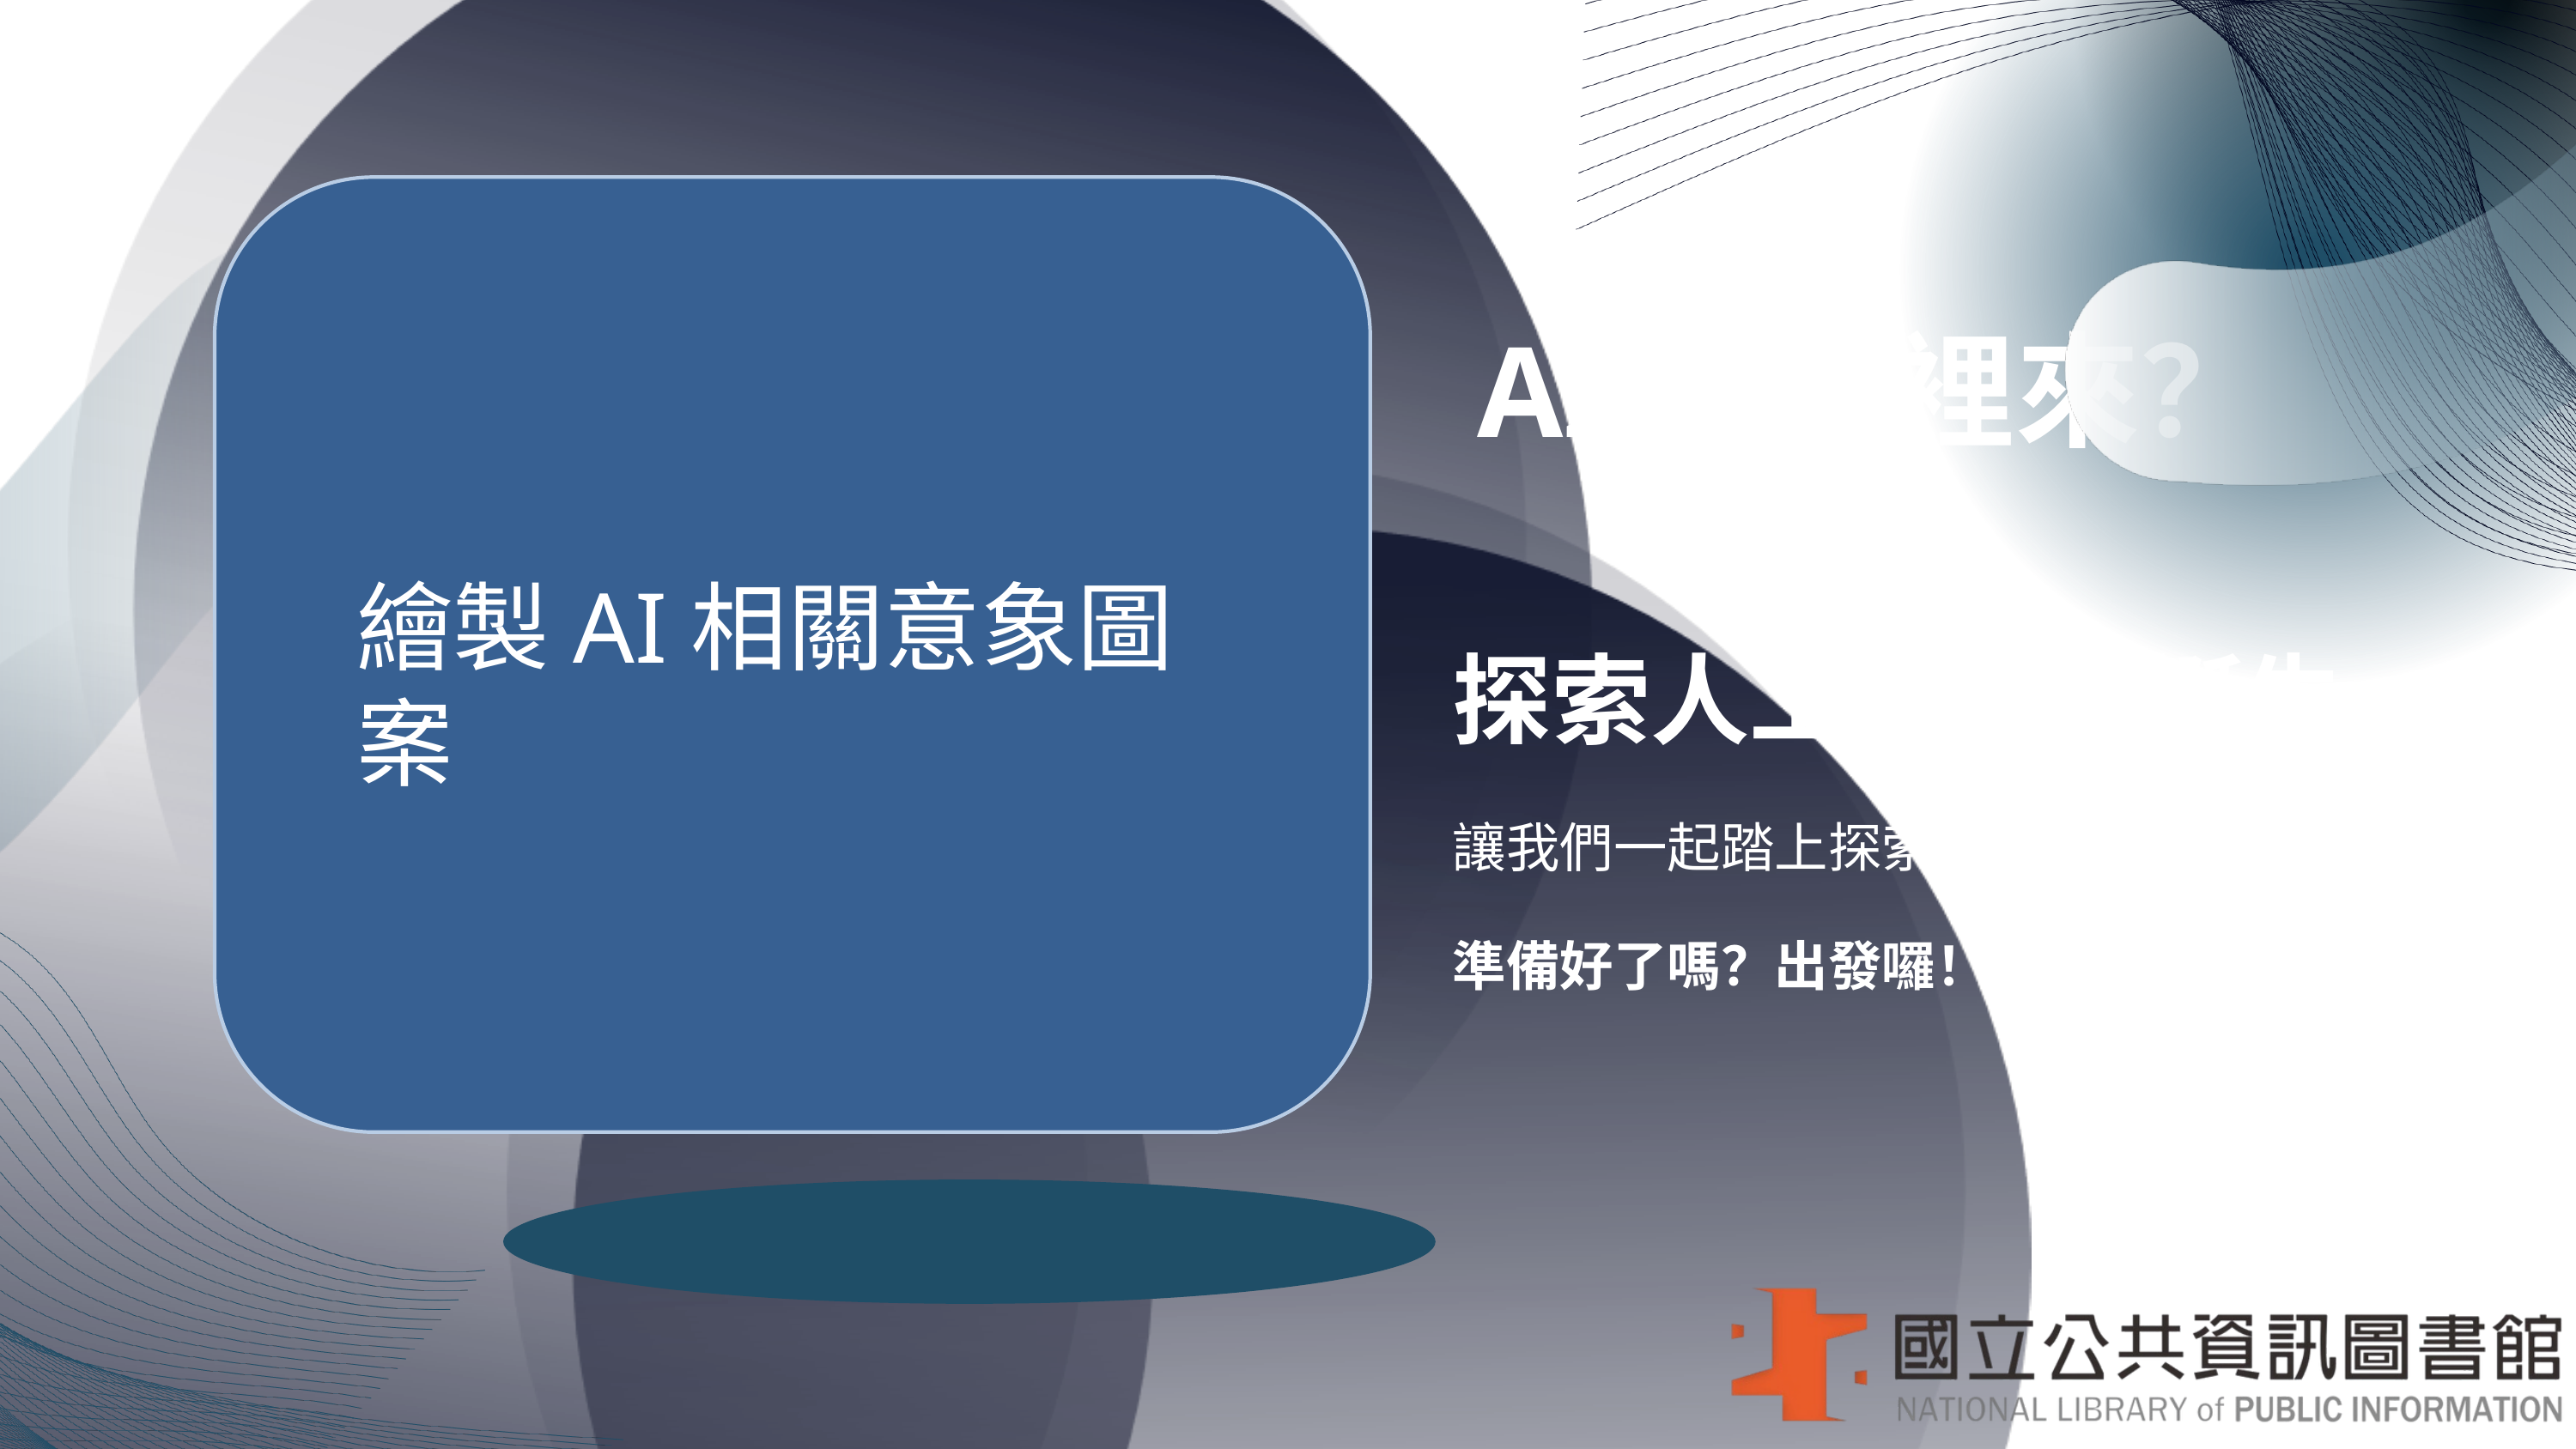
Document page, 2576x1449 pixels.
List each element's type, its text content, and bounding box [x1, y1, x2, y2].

text_box 讓我們一起踏上探索AI的奇妙旅程！ 準備好了嗎？出發囉！ [1452, 759, 2512, 1102]
text_box [0, 0, 2576, 1449]
text_box AI從哪裡來？ [1477, 343, 2063, 472]
text_box 繪製AI相關意象圖案 [343, 560, 1277, 691]
text_box 探索人工智慧的誕生 [1452, 538, 2512, 731]
